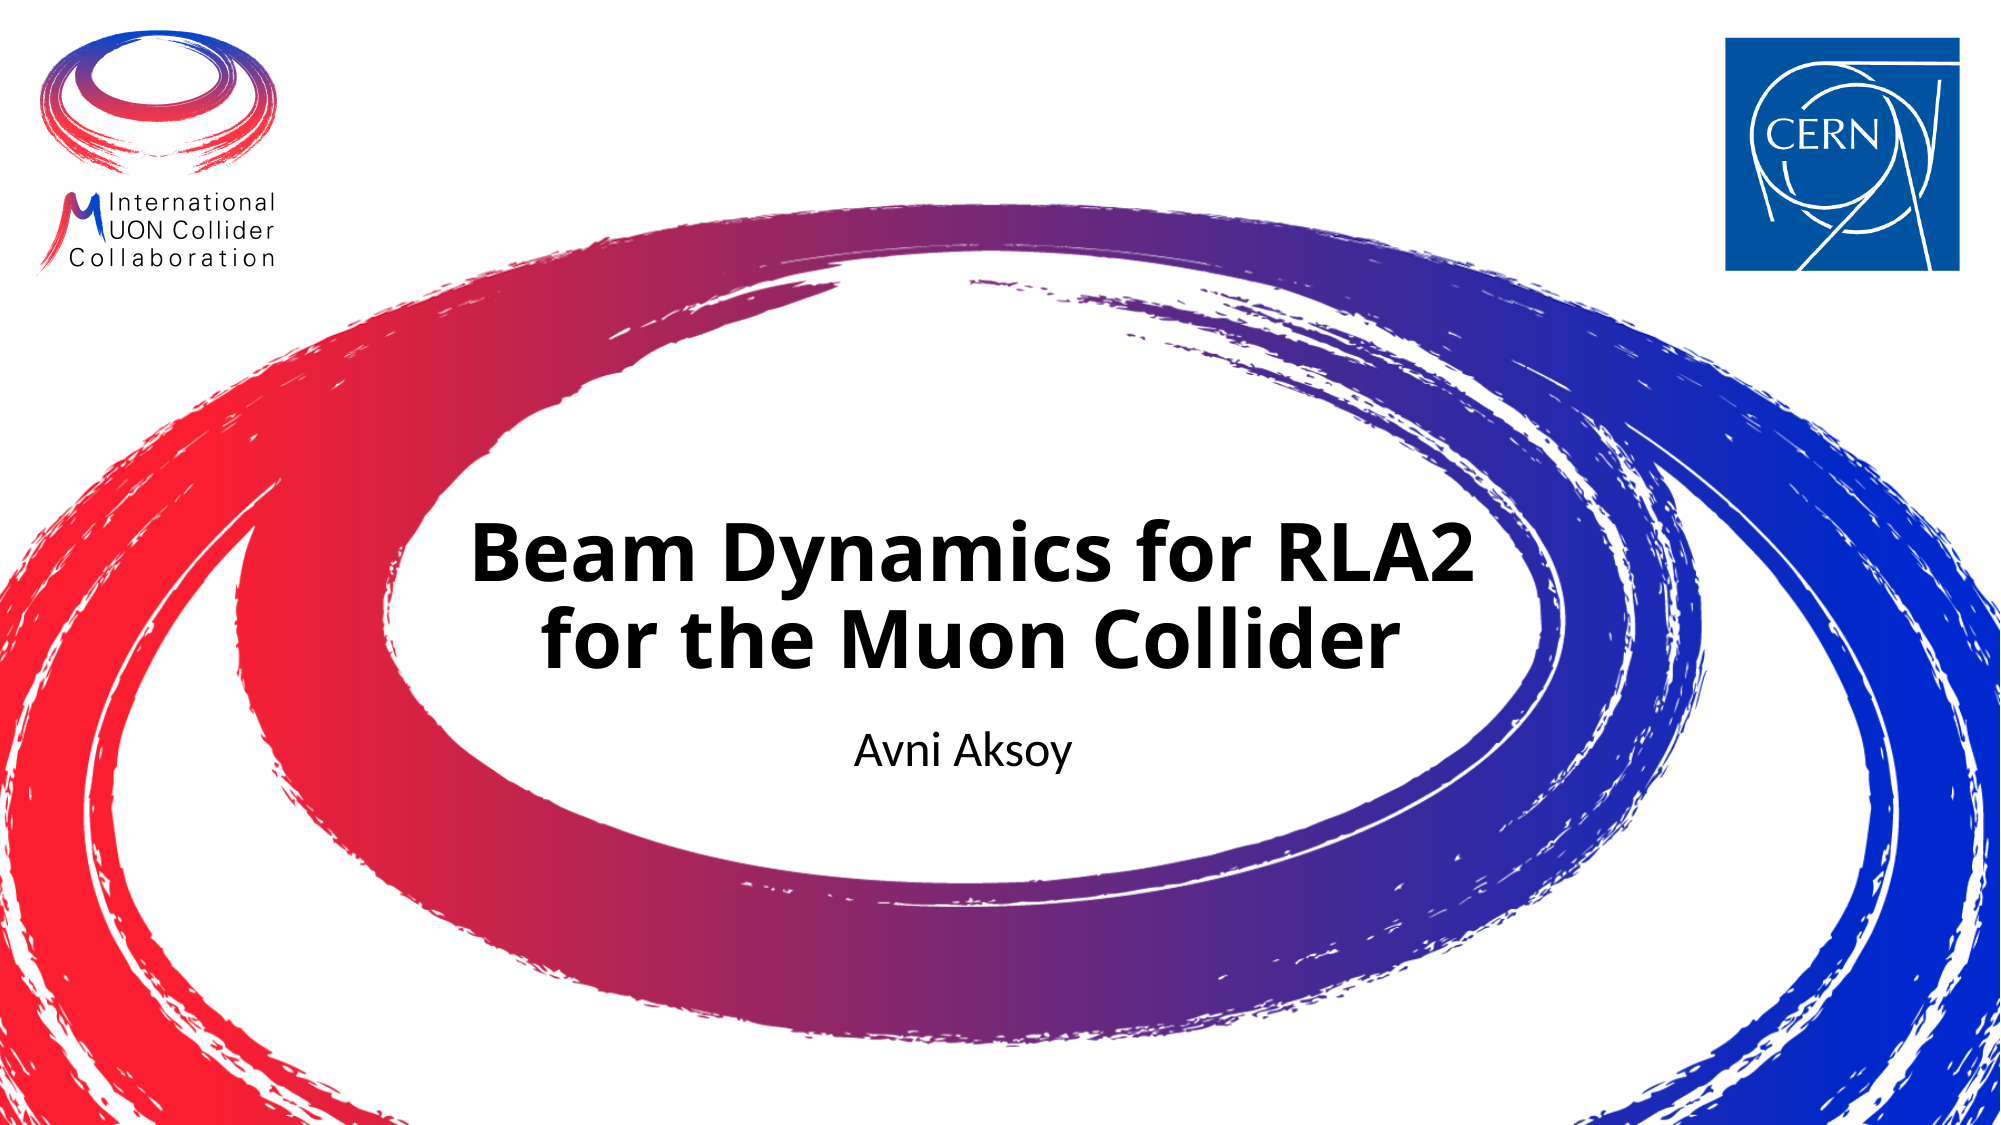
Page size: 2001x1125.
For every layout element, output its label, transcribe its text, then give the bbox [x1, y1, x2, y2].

subtitle Avni Aksoy [421, 715, 1506, 863]
picture [0, 0, 2000, 1125]
title Beam Dynamics for RLA2 for the Muon Collider [421, 463, 1523, 694]
